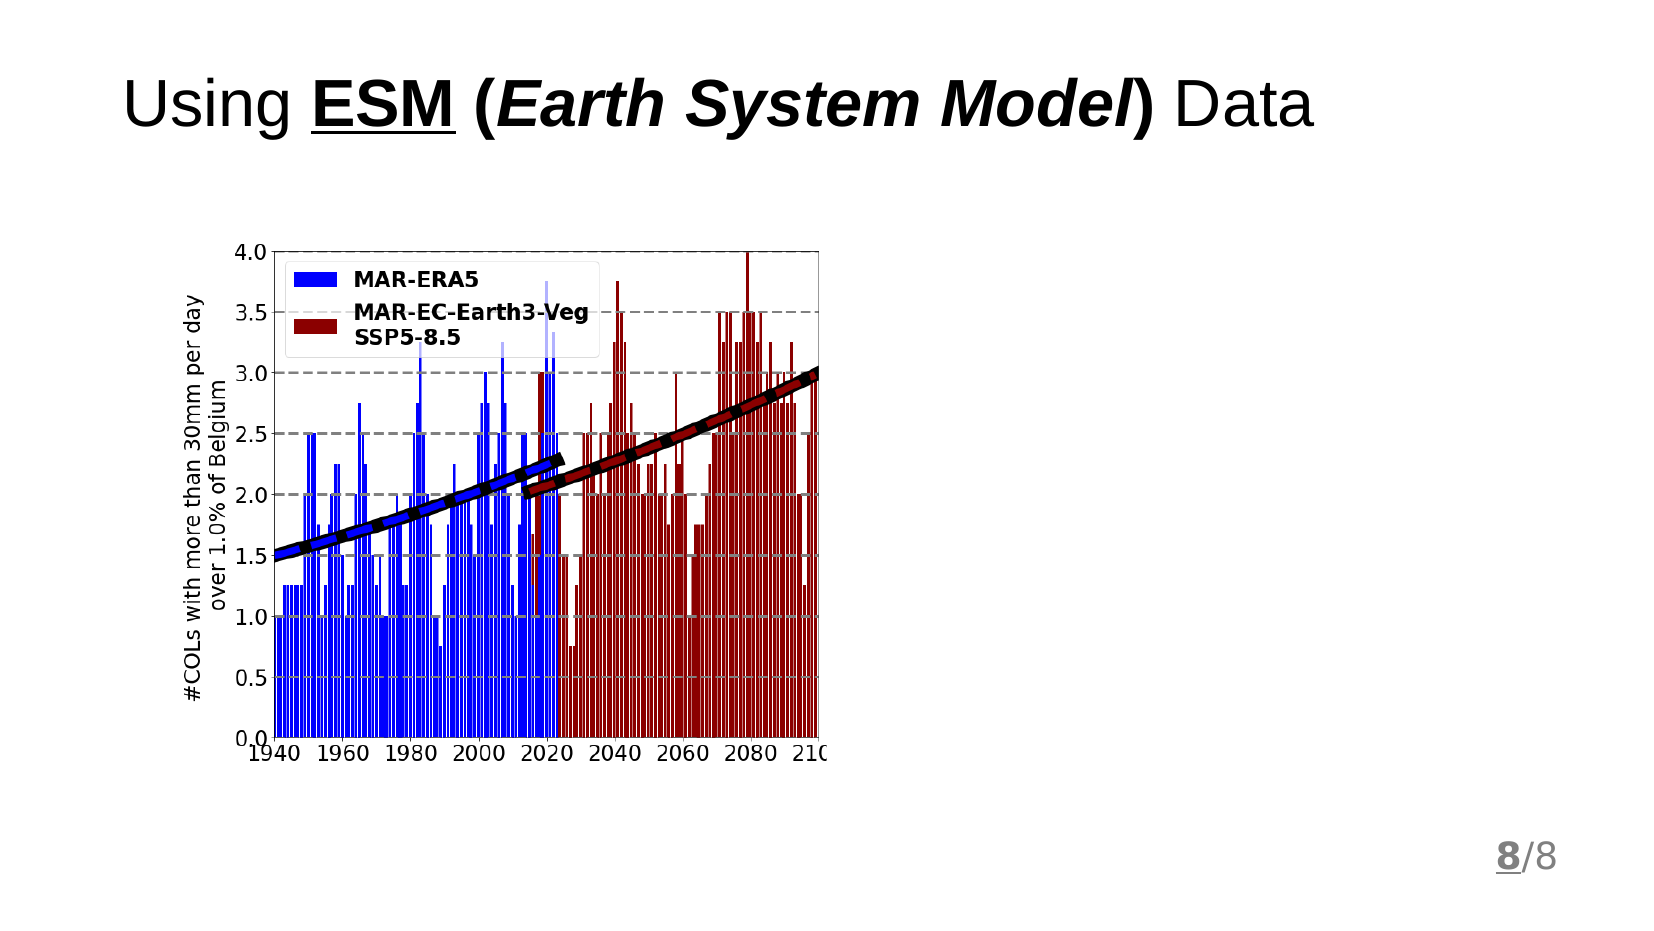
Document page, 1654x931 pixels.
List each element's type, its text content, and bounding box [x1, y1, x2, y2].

picture [177, 236, 827, 771]
text_box 8/8 [1480, 827, 1595, 898]
text_box Using ESM (Earth System Model) Data [107, 59, 1506, 224]
